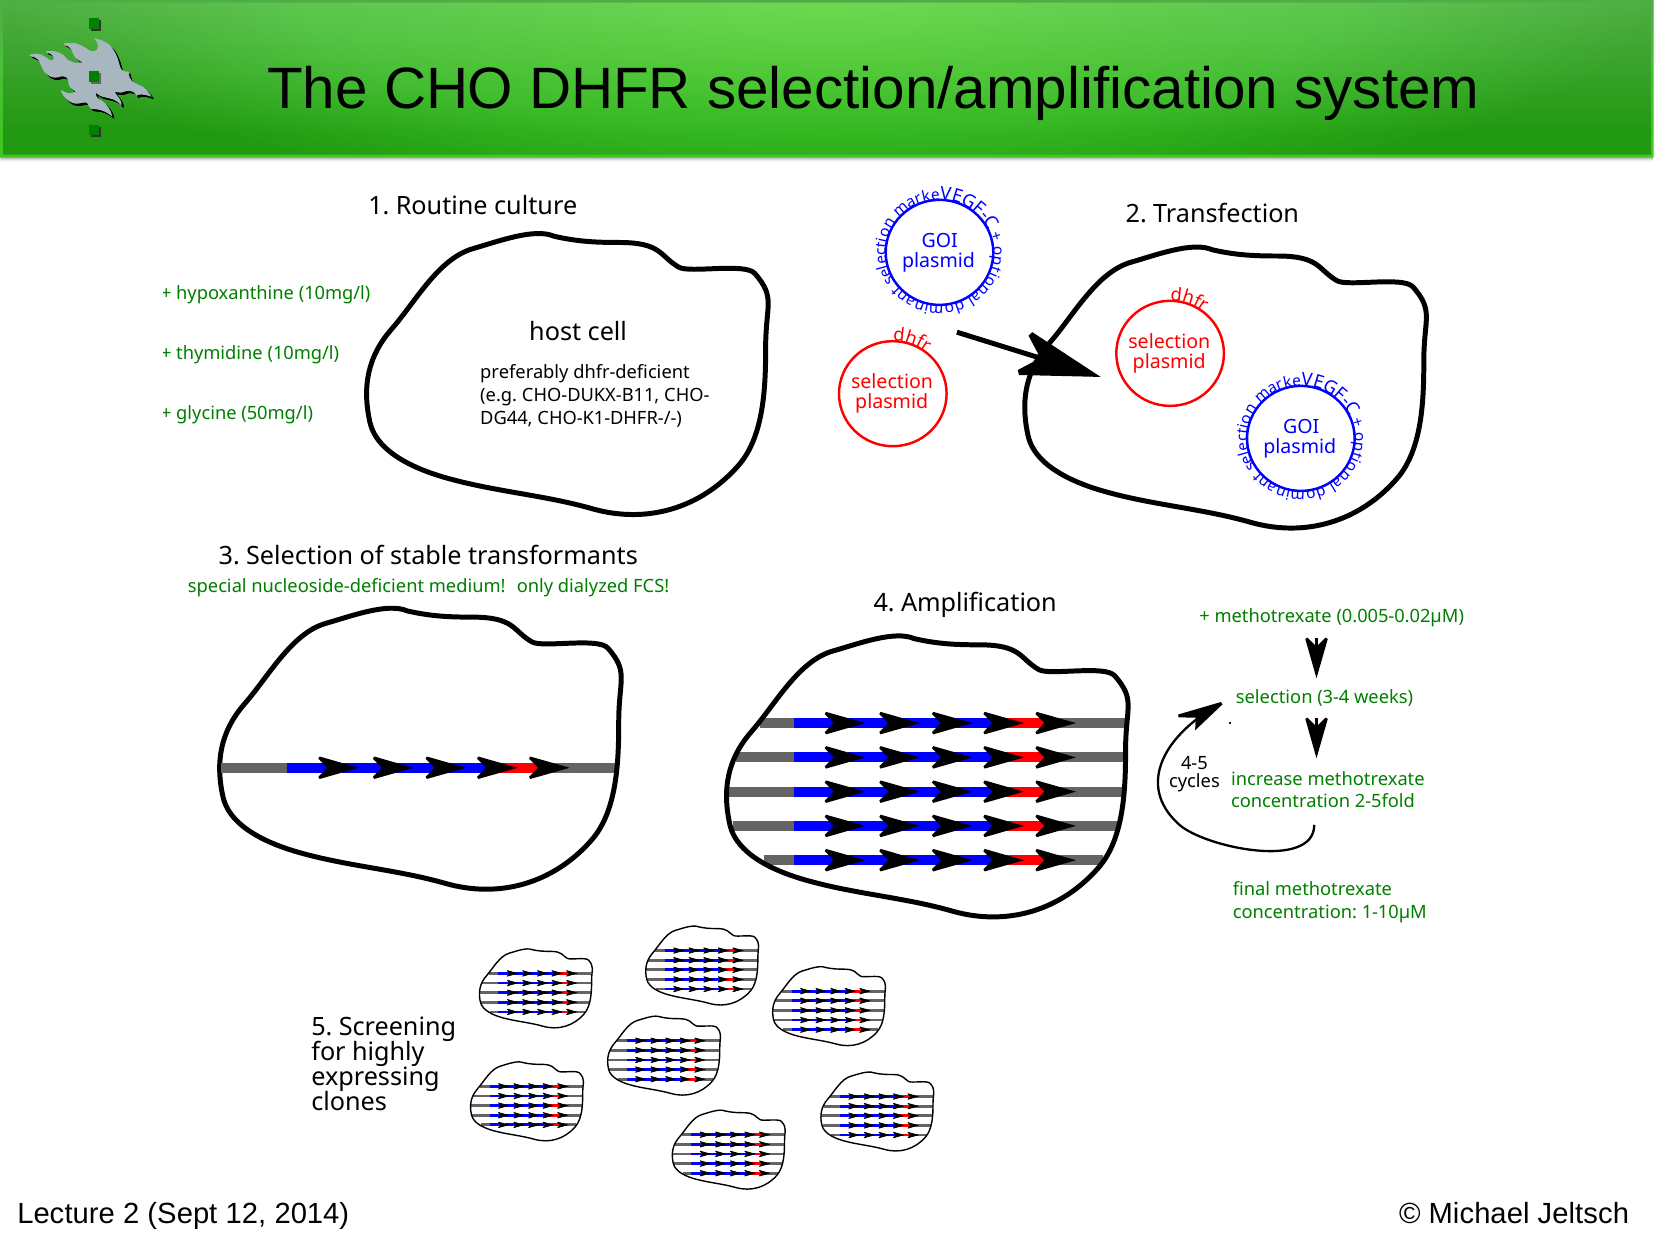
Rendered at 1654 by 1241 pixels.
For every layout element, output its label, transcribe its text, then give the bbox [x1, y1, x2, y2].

title The CHO DHFR selection/amplification system [200, 35, 1548, 142]
picture [163, 186, 1491, 1190]
